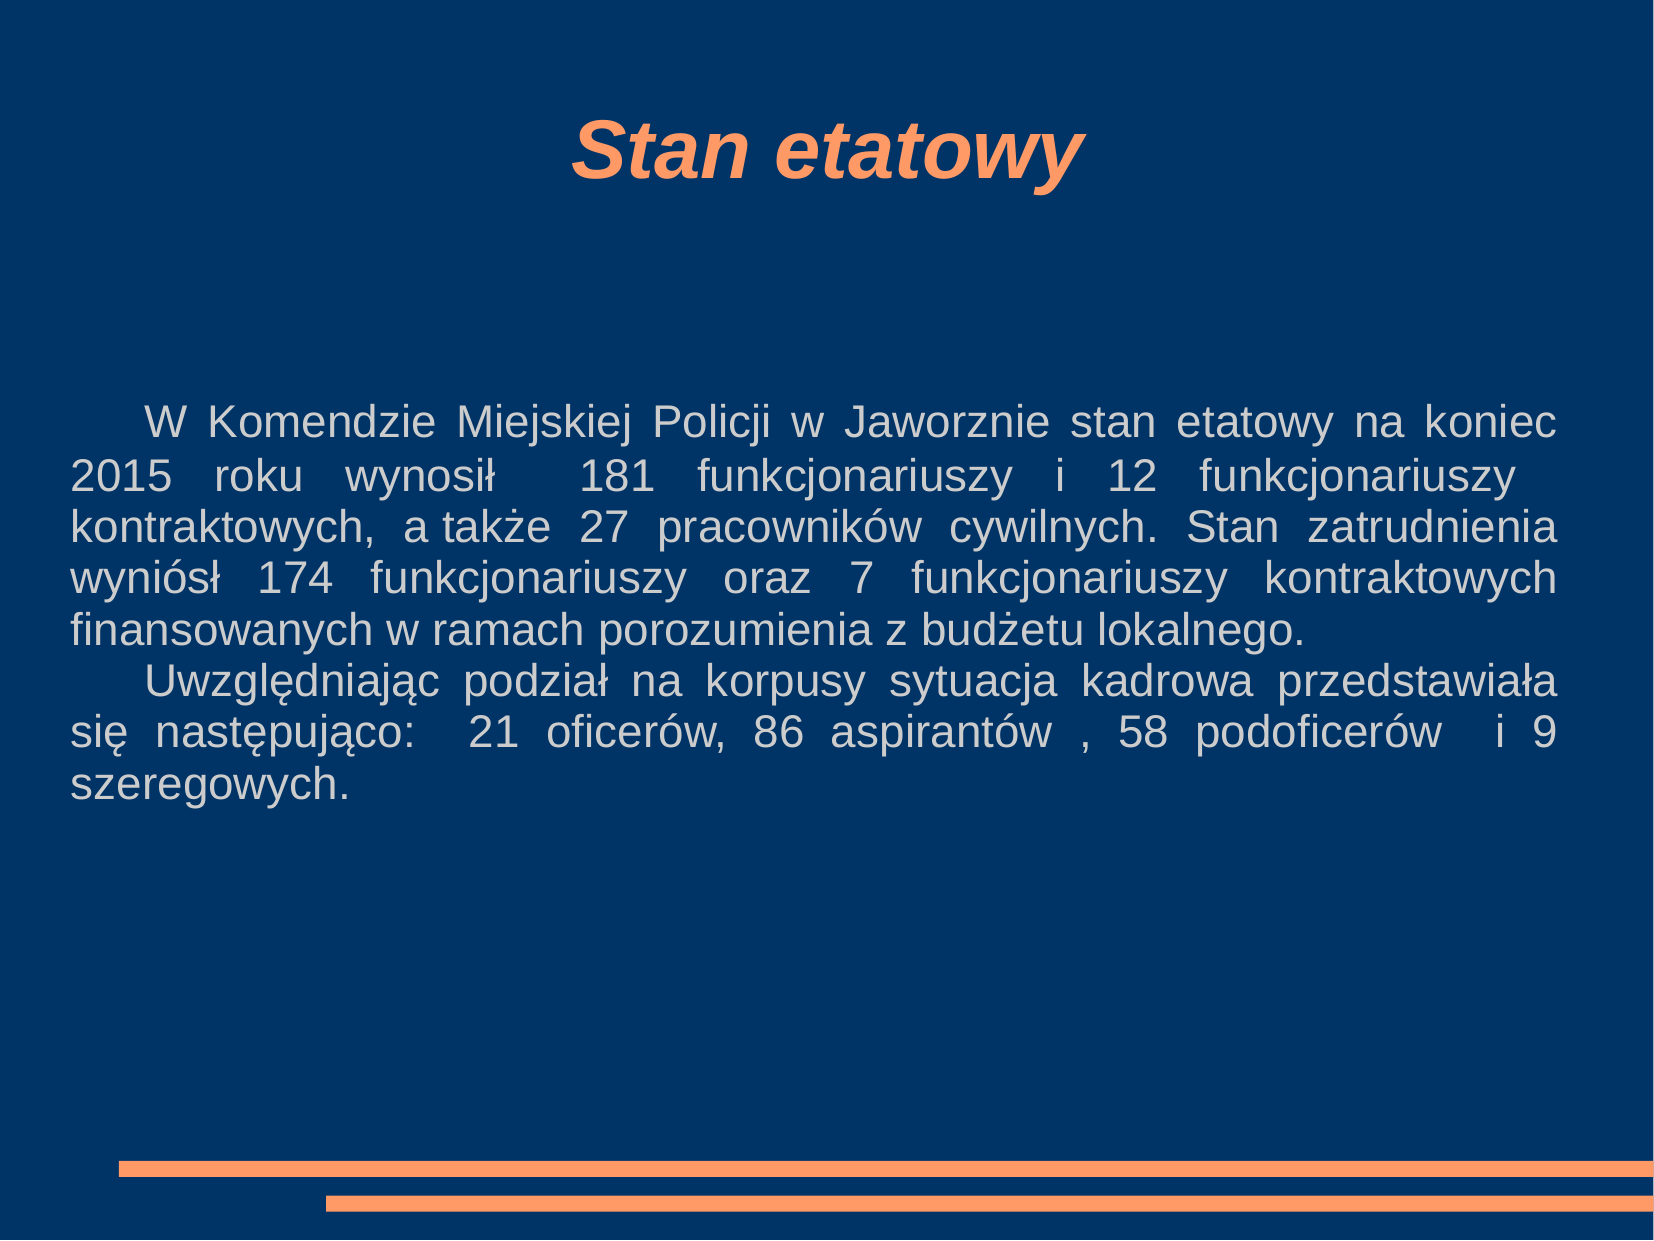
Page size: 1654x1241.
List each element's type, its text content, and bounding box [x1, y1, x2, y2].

subtitle W Komendzie Miejskiej Policji w Jaworznie stan etatowy na koniec 2015 roku wynosił 181 funkcjonariuszy i 12 funkcjonariuszy kontraktowych, a także 27 pracowników cywilnych. Stan zatrudnienia wyniósł 174 funkcjonariuszy oraz 7 funkcjonariuszy kontraktowych finansowanych w ramach porozumienia z budżetu lokalnego. Uwzględniając podział na korpusy sytuacja kadrowa przedstawiała się następująco: 21 oficerów, 86 aspirantów , 58 podoficerów i 9 szeregowych. [70, 253, 1560, 993]
title Stan etatowy [121, 46, 1534, 253]
